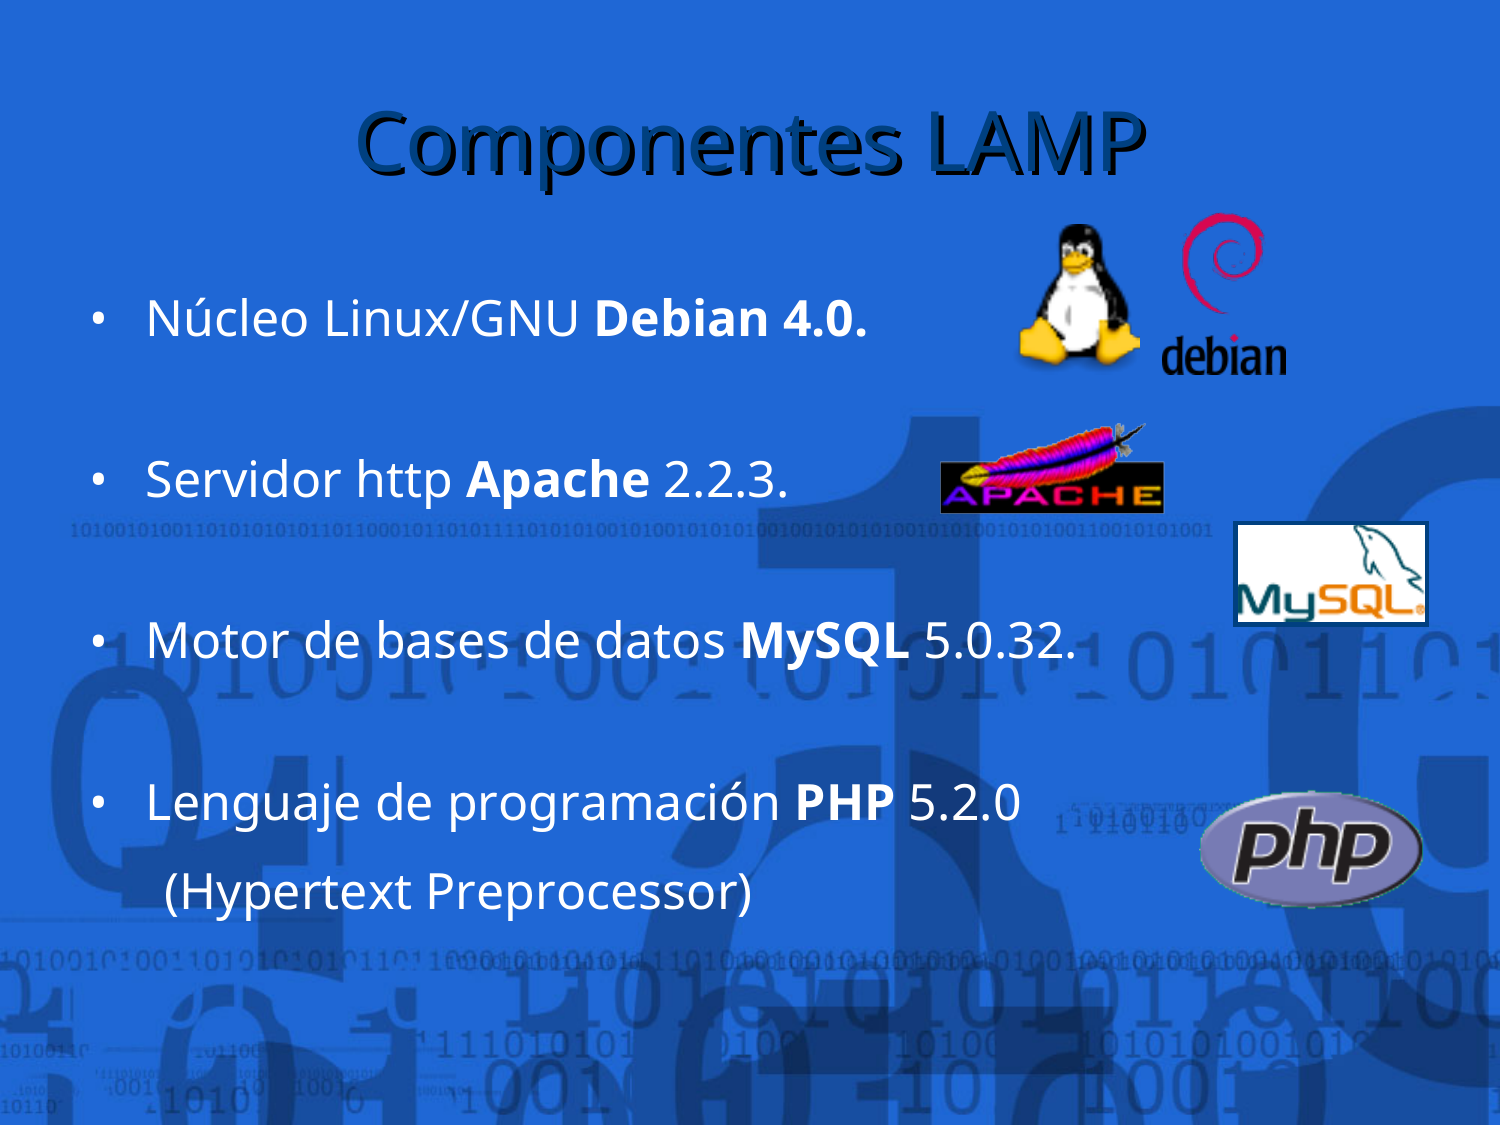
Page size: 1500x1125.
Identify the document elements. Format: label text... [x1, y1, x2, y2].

text_box (Hypertext Preprocessor) [149, 852, 951, 1004]
title Componentes LAMP [75, 45, 1426, 233]
list Núcleo Linux/GNU Debian 4.0. Servidor http Apache 2.2.3. Motor de bases de datos MySQL 5.0.32. Lenguaje de programación PHP 5.2.0 [74, 274, 1463, 859]
picture [0, 0, 1500, 1125]
